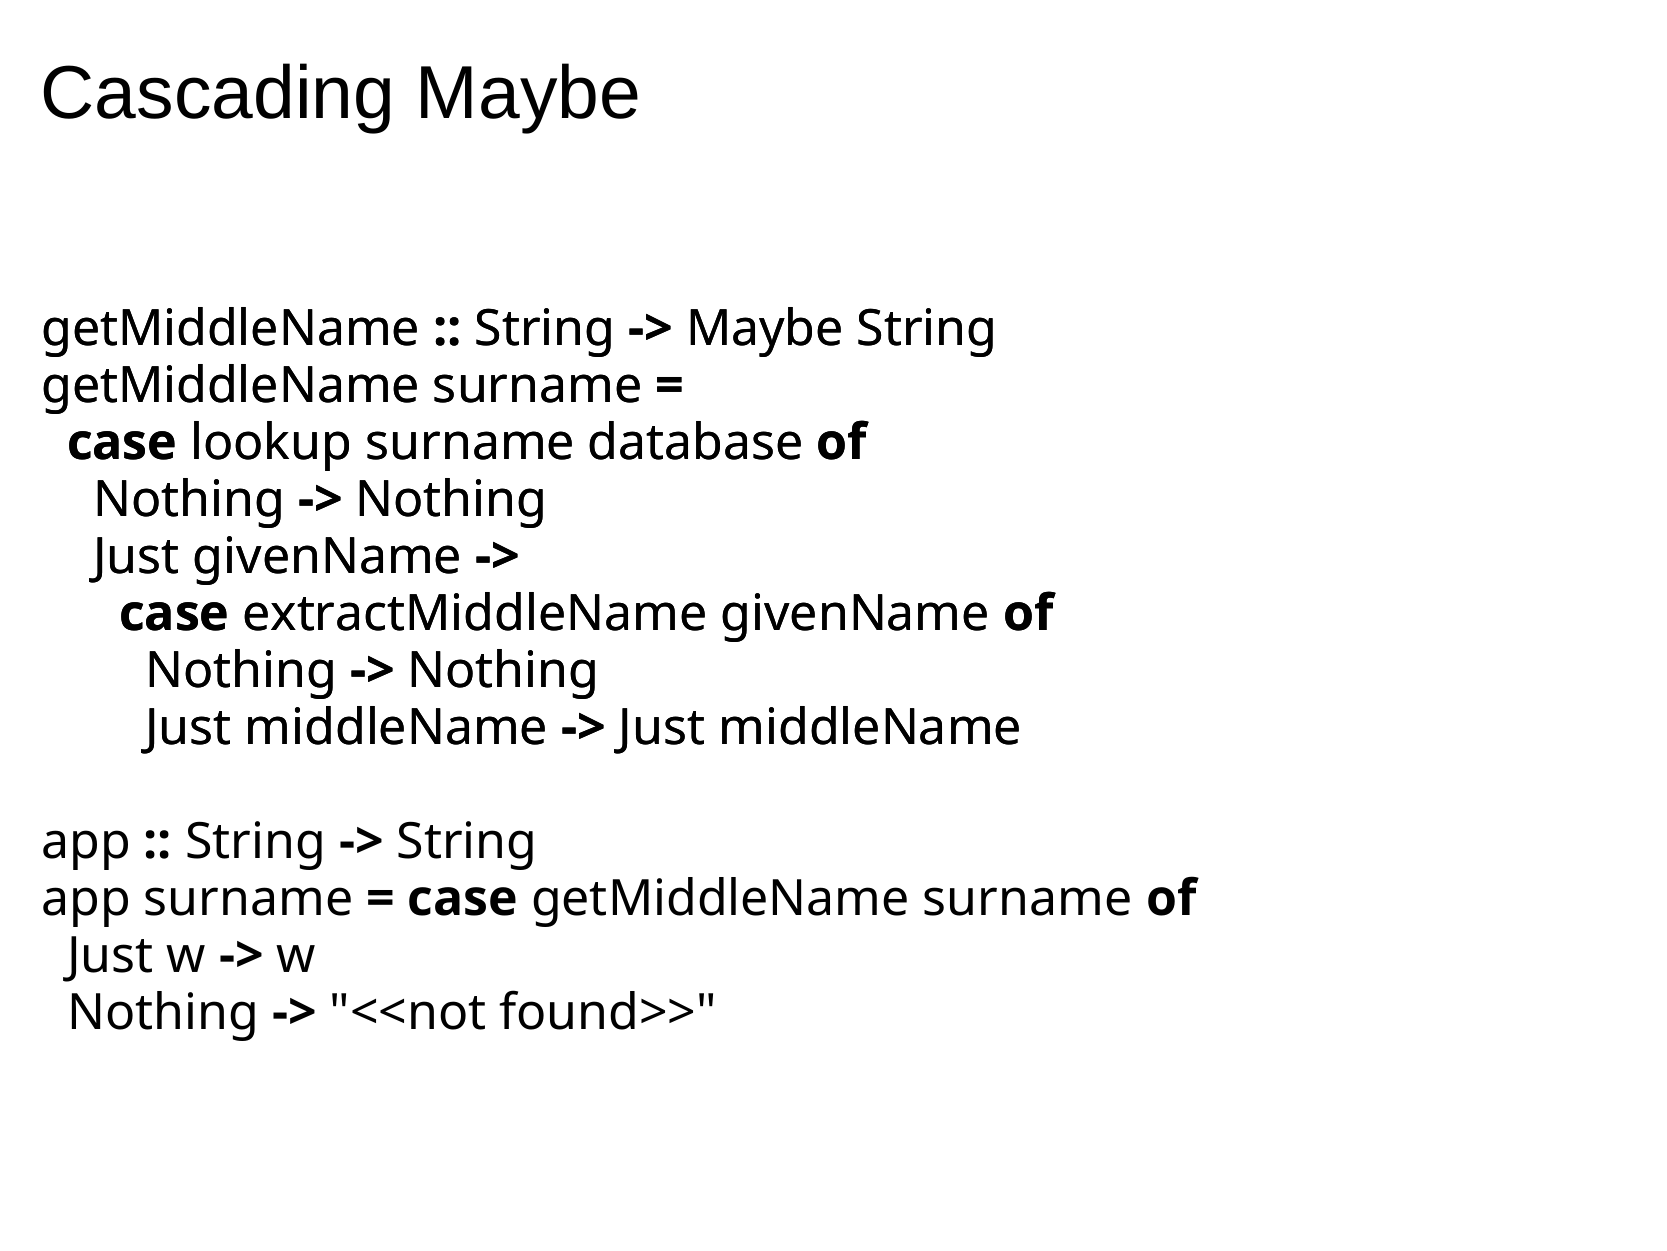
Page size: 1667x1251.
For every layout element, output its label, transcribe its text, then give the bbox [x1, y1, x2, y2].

list getMiddleName :: String -> Maybe String getMiddleName surname = case lookup surname database of Nothing -> Nothing Just givenName -> case extractMiddleName givenName of Nothing -> Nothing Just middleName -> Just middleName [41, 299, 1628, 788]
list getMiddleName :: String -> Maybe String getMiddleName surname = case lookup surname database of Nothing -> Nothing Just givenName -> case extractMiddleName givenName of Nothing -> Nothing Just middleName -> Just middleName app :: String -> String app surname = case getMiddleName surname of Just w -> w Nothing -> "<<not found>>" [41, 788, 1628, 1211]
title Cascading Maybe [40, 50, 1627, 201]
